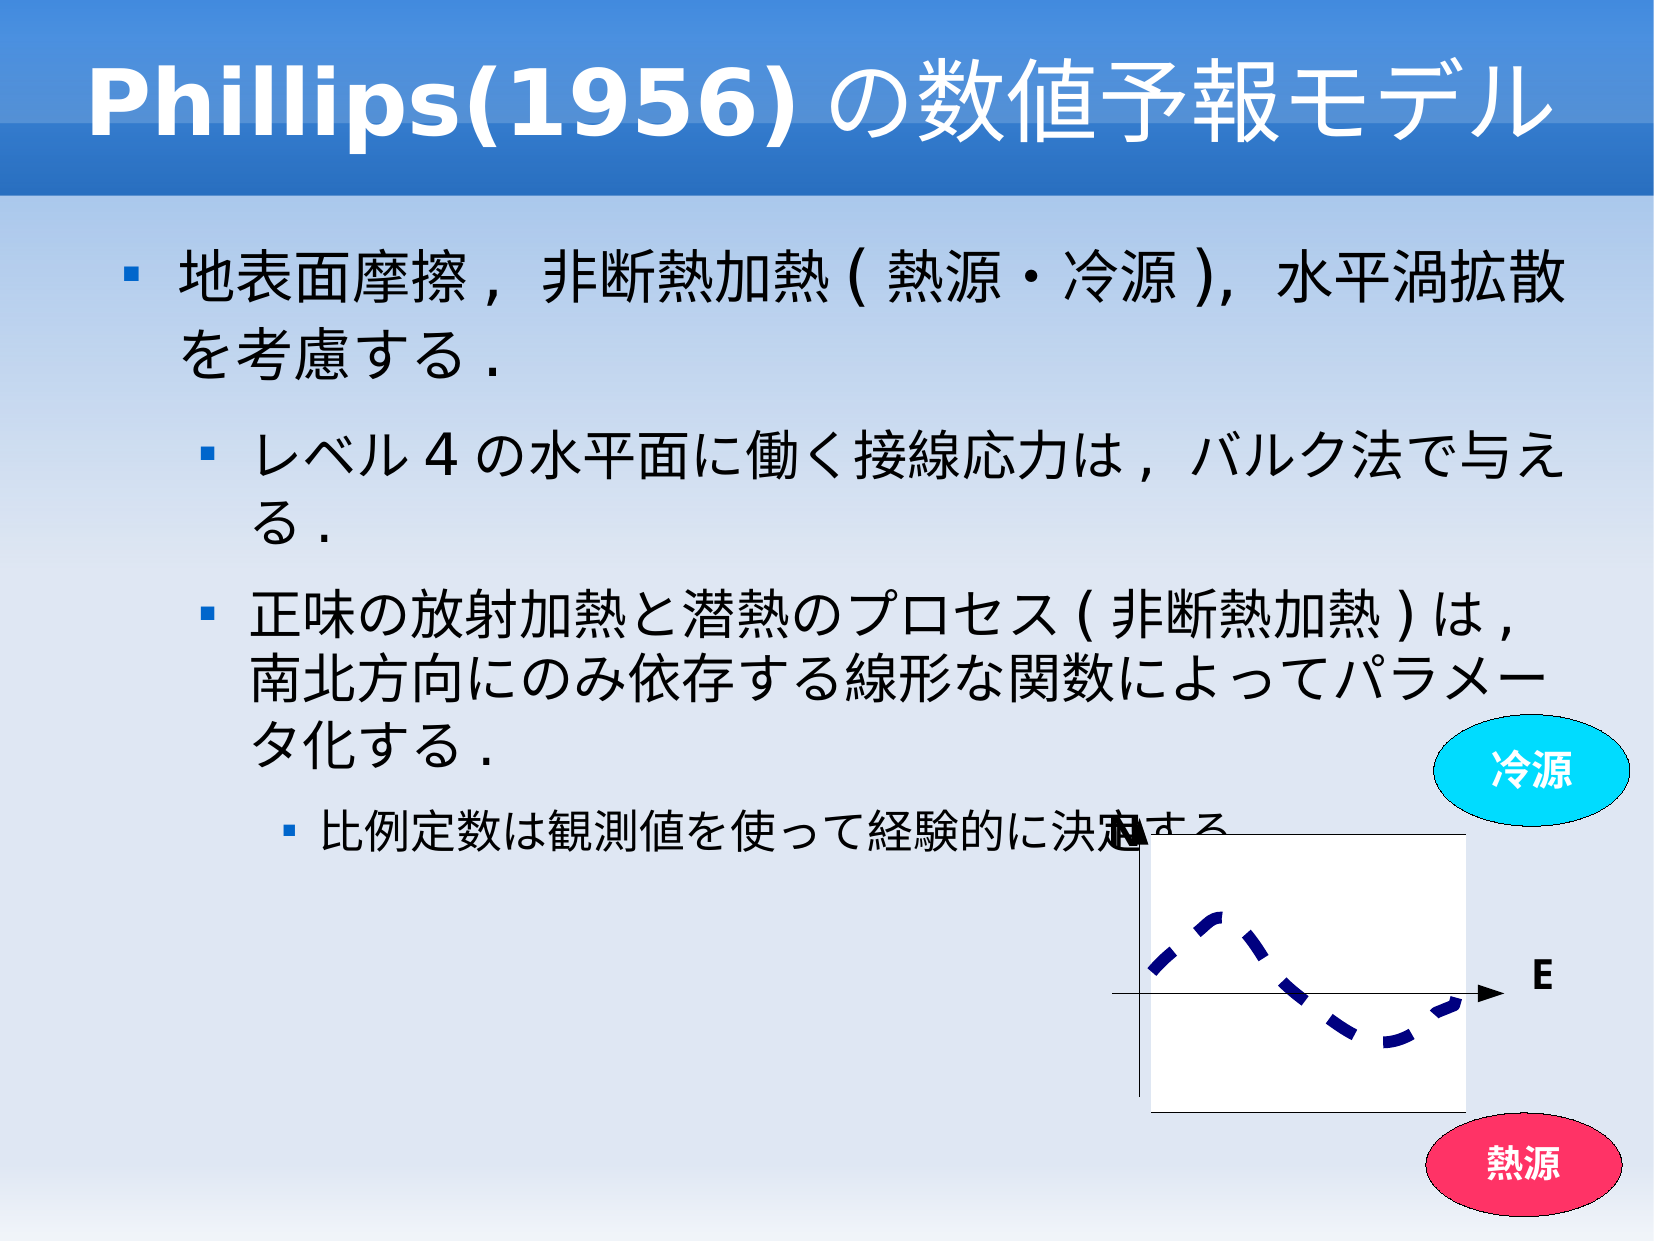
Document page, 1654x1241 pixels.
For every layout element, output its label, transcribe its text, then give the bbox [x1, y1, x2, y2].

text_box N [1092, 794, 1152, 910]
list 地表面摩擦, 非断熱加熱(熱源・冷源), 水平渦拡散を考慮する. レベル4の水平面に働く接線応力は, バルク法で与える. 正味の放射加熱と潜熱のプロセス(非断熱加熱)は, 南北方向にのみ依存する線形な関数によってパラメータ化する. 比例定数は観測値を使って経験的に決定する. [106, 236, 1595, 1040]
title Phillips(1956)の数値予報モデル [76, 0, 1565, 208]
text_box 熱源 [1425, 1112, 1623, 1217]
text_box [1151, 994, 1466, 1112]
text_box E [1516, 937, 1576, 1058]
text_box [1151, 835, 1466, 993]
picture [0, 0, 1654, 1241]
text_box 冷源 [1433, 714, 1630, 827]
